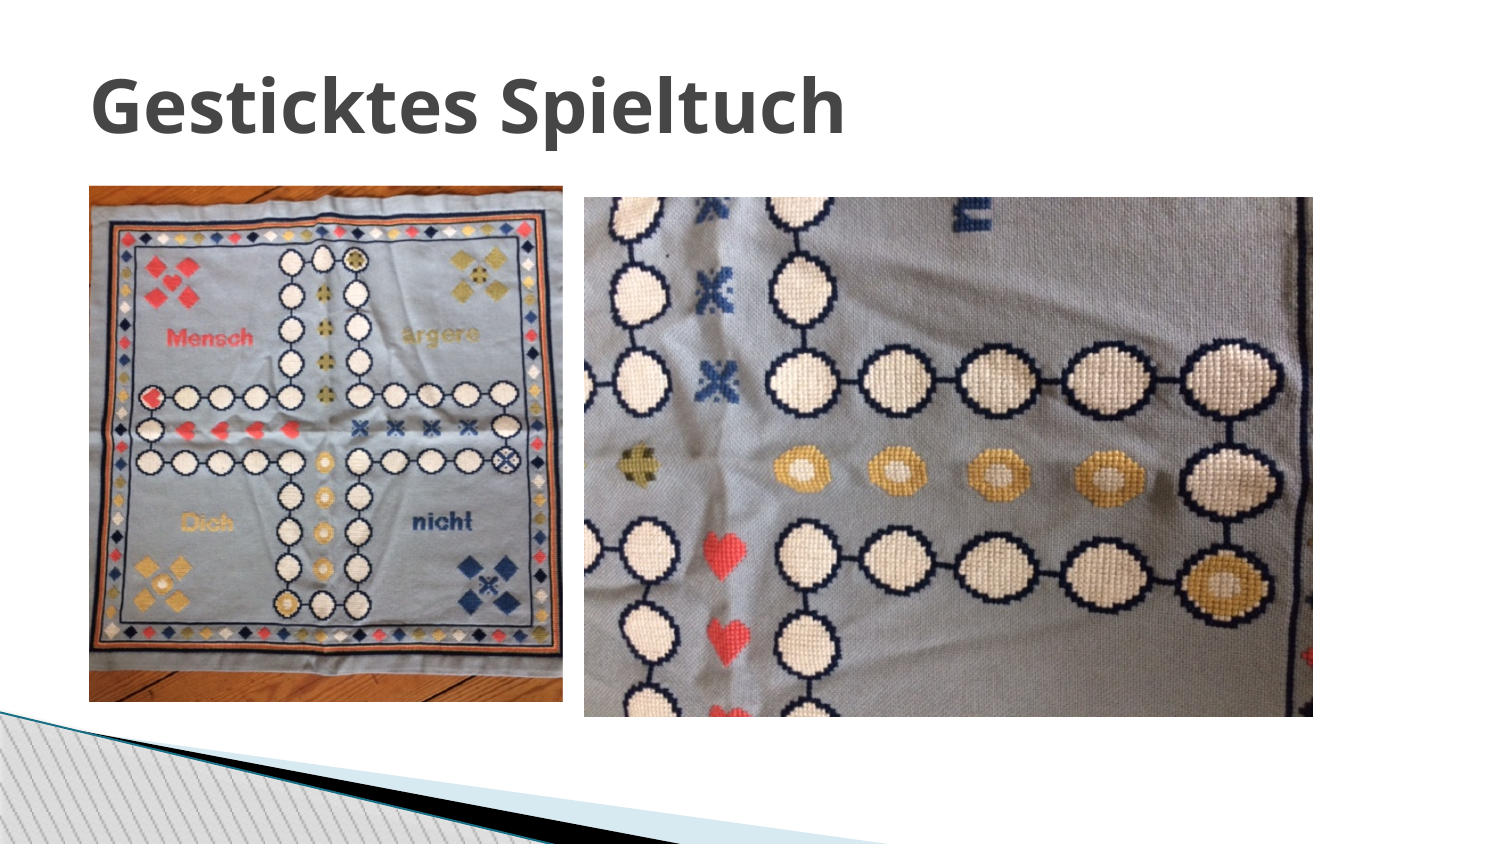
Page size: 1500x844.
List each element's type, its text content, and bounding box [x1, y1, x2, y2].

picture [584, 197, 1313, 718]
picture [88, 185, 564, 702]
text_box Gesticktes Spieltuch [75, 33, 1425, 175]
